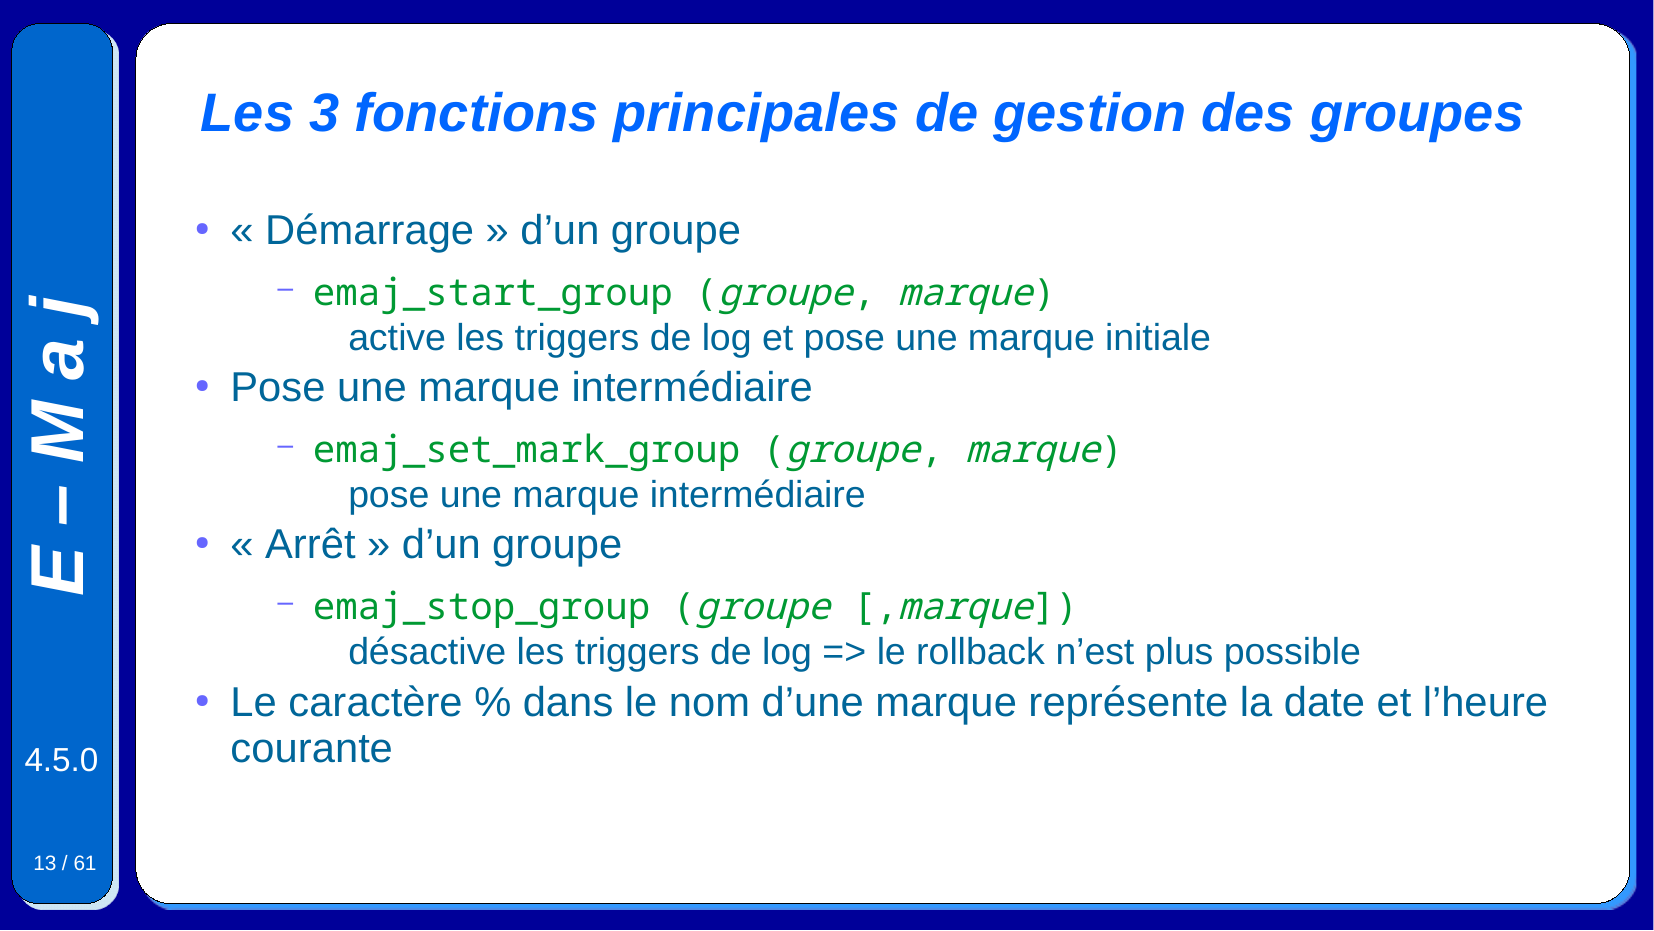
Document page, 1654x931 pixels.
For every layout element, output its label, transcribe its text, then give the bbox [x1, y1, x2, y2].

list « Démarrage » d’un groupe emaj_start_group (groupe, marque) active les triggers de log et pose une marque initiale Pose une marque intermédiaire emaj_set_mark_group (groupe, marque) pose une marque intermédiaire « Arrêt » d’un groupe emaj_stop_group (groupe [,marque]) désactive les triggers de log => le rollback n’est plus possible Le caractère % dans le nom d’une marque représente la date et l’heure courante [177, 206, 1587, 854]
title Les 3 fonctions principales de gestion des groupes [200, 34, 1575, 191]
